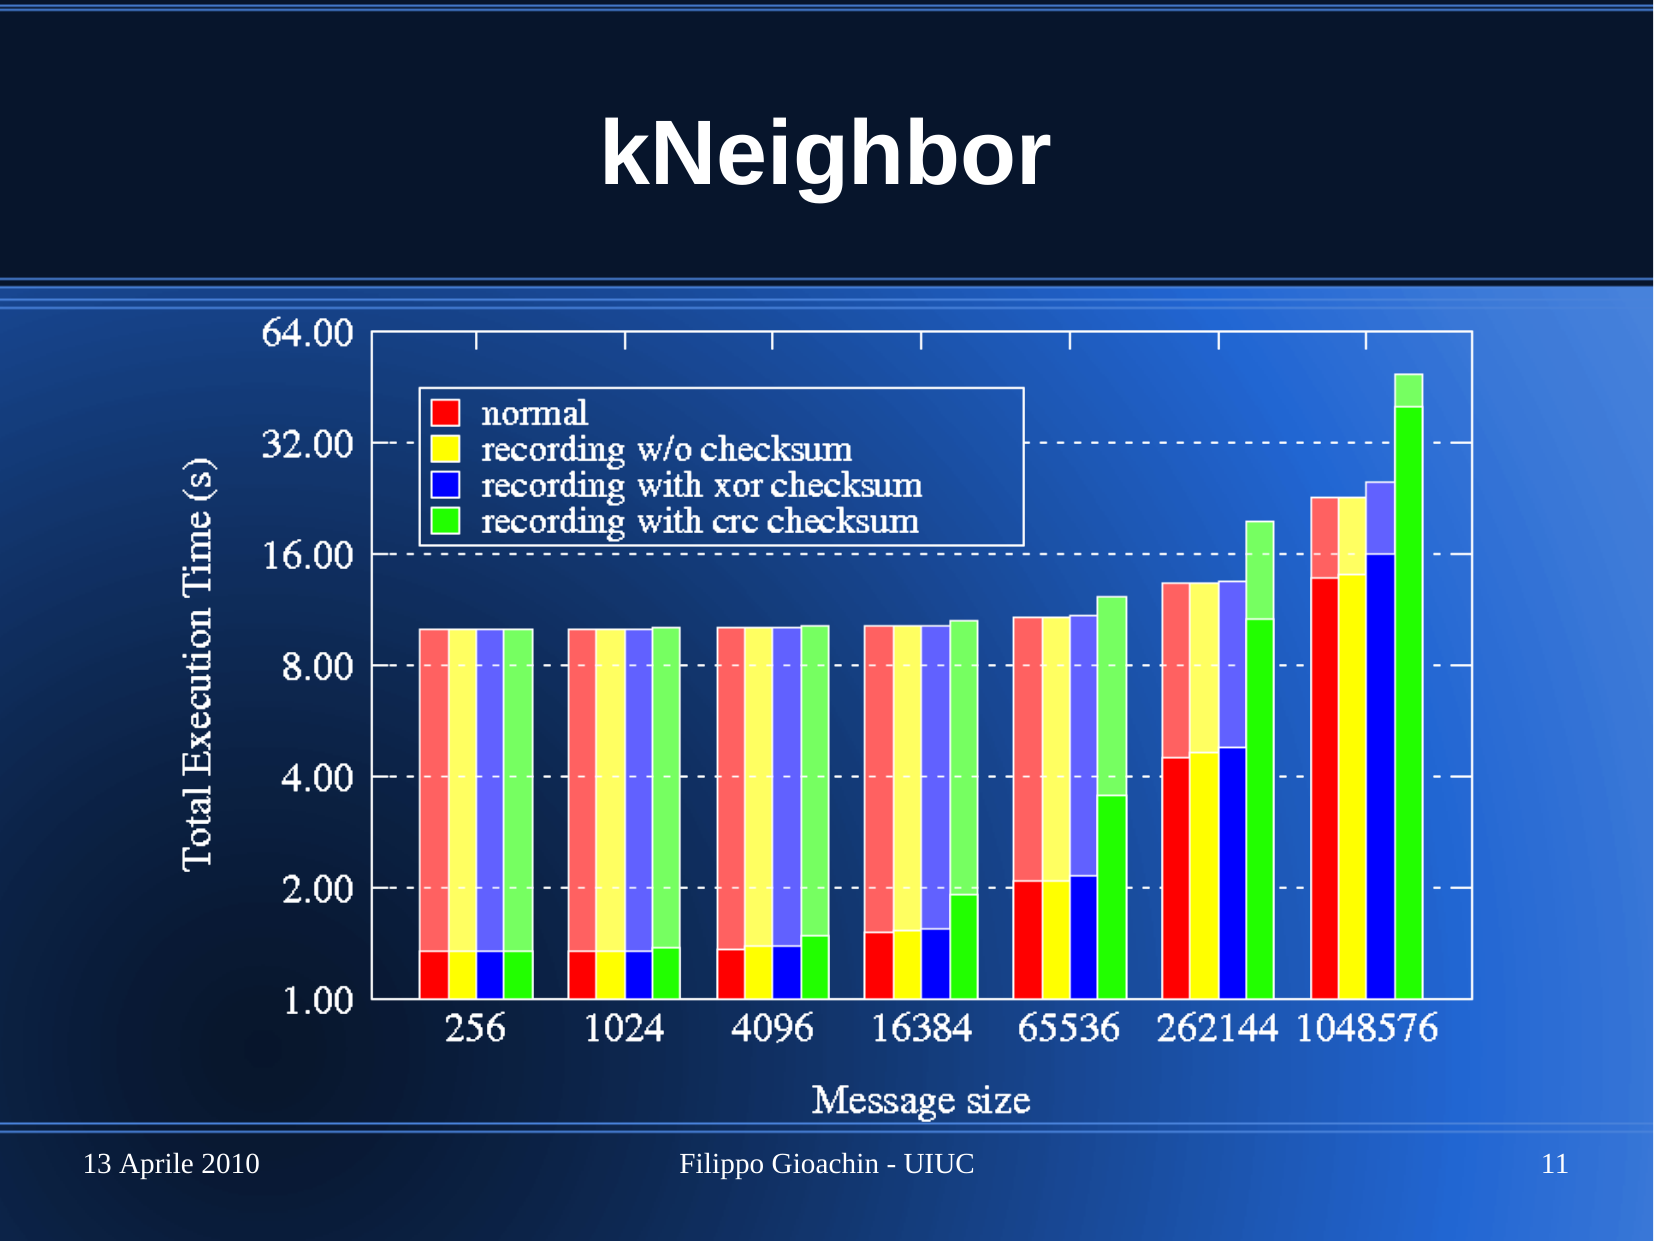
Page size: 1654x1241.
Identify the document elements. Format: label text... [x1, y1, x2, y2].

picture [0, 0, 1654, 1241]
title kNeighbor [82, 49, 1571, 257]
